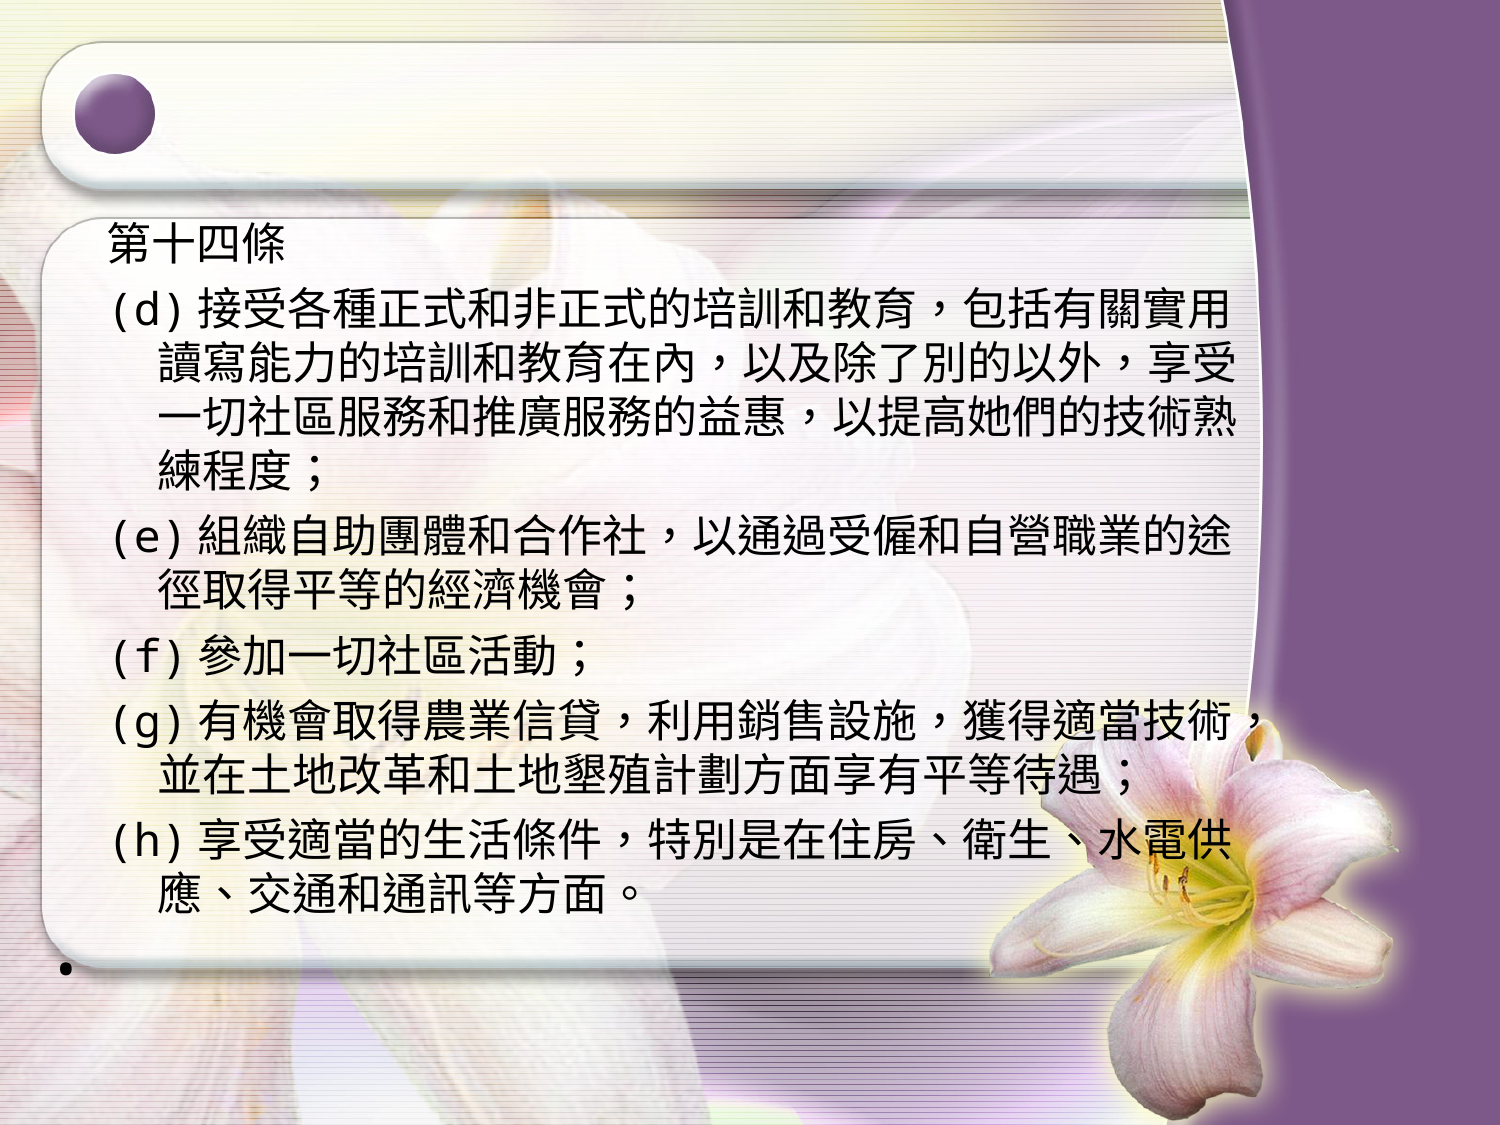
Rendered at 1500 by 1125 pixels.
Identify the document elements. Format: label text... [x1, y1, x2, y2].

list 第十四條 (d)接受各種正式和非正式的培訓和教育，包括有關實用讀寫能力的培訓和教育在內，以及除了別的以外，享受一切社區服務和推廣服務的益惠，以提高她們的技術熟練程度； (e)組織自助團體和合作社，以通過受僱和自營職業的途徑取得平等的經濟機會； (f)參加一切社區活動； (g)有機會取得農業信貸，利用銷售設施，獲得適當技術，並在土地改革和土地墾殖計劃方面享有平等待遇； (h)享受適當的生活條件，特別是在住房、衛生、水電供應、交通和通訊等方面。 [41, 208, 1258, 955]
